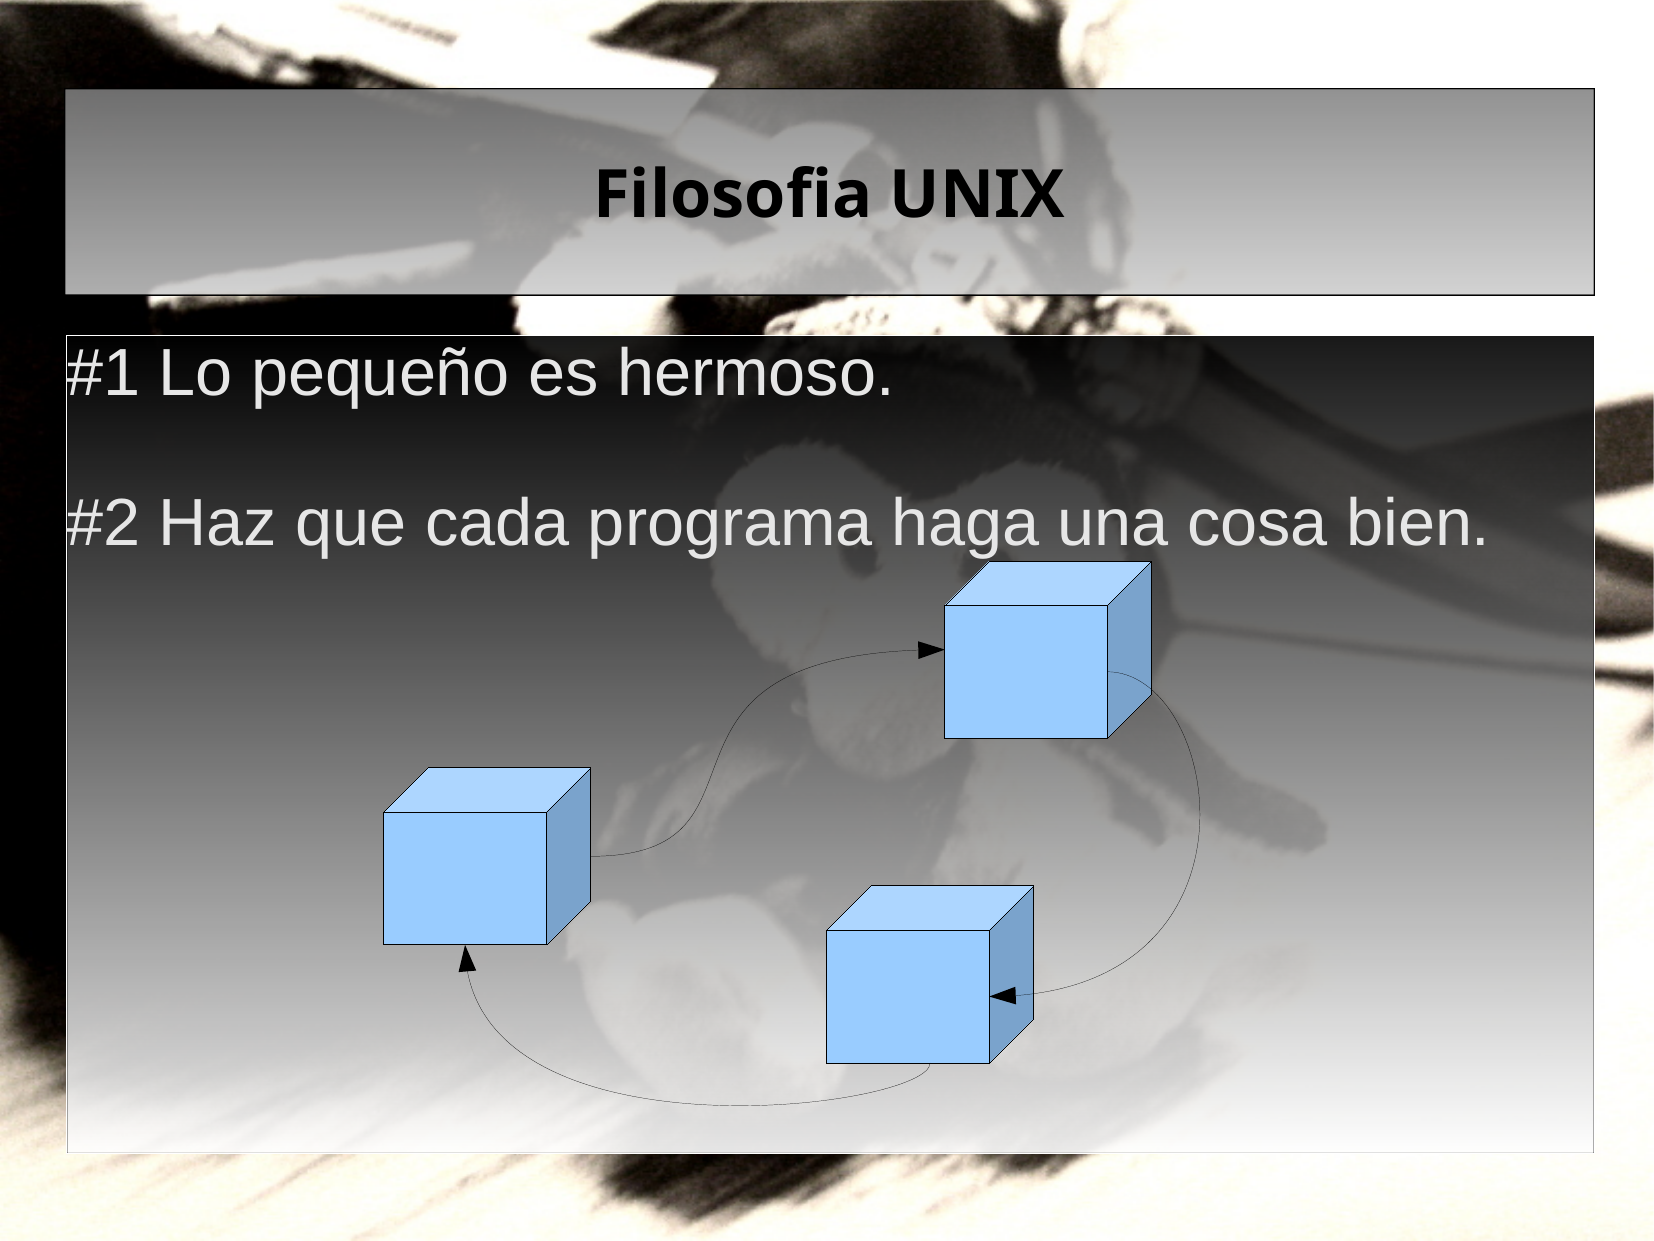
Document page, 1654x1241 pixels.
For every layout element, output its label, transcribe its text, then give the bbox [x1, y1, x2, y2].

text_box [944, 561, 1152, 739]
title Filosofia UNIX [64, 88, 1595, 296]
list #1 Lo pequeño es hermoso. #2 Haz que cada programa haga una cosa bien. [66, 335, 1595, 1154]
text_box [383, 767, 591, 945]
picture [0, 0, 1654, 1241]
text_box [826, 885, 1034, 1064]
